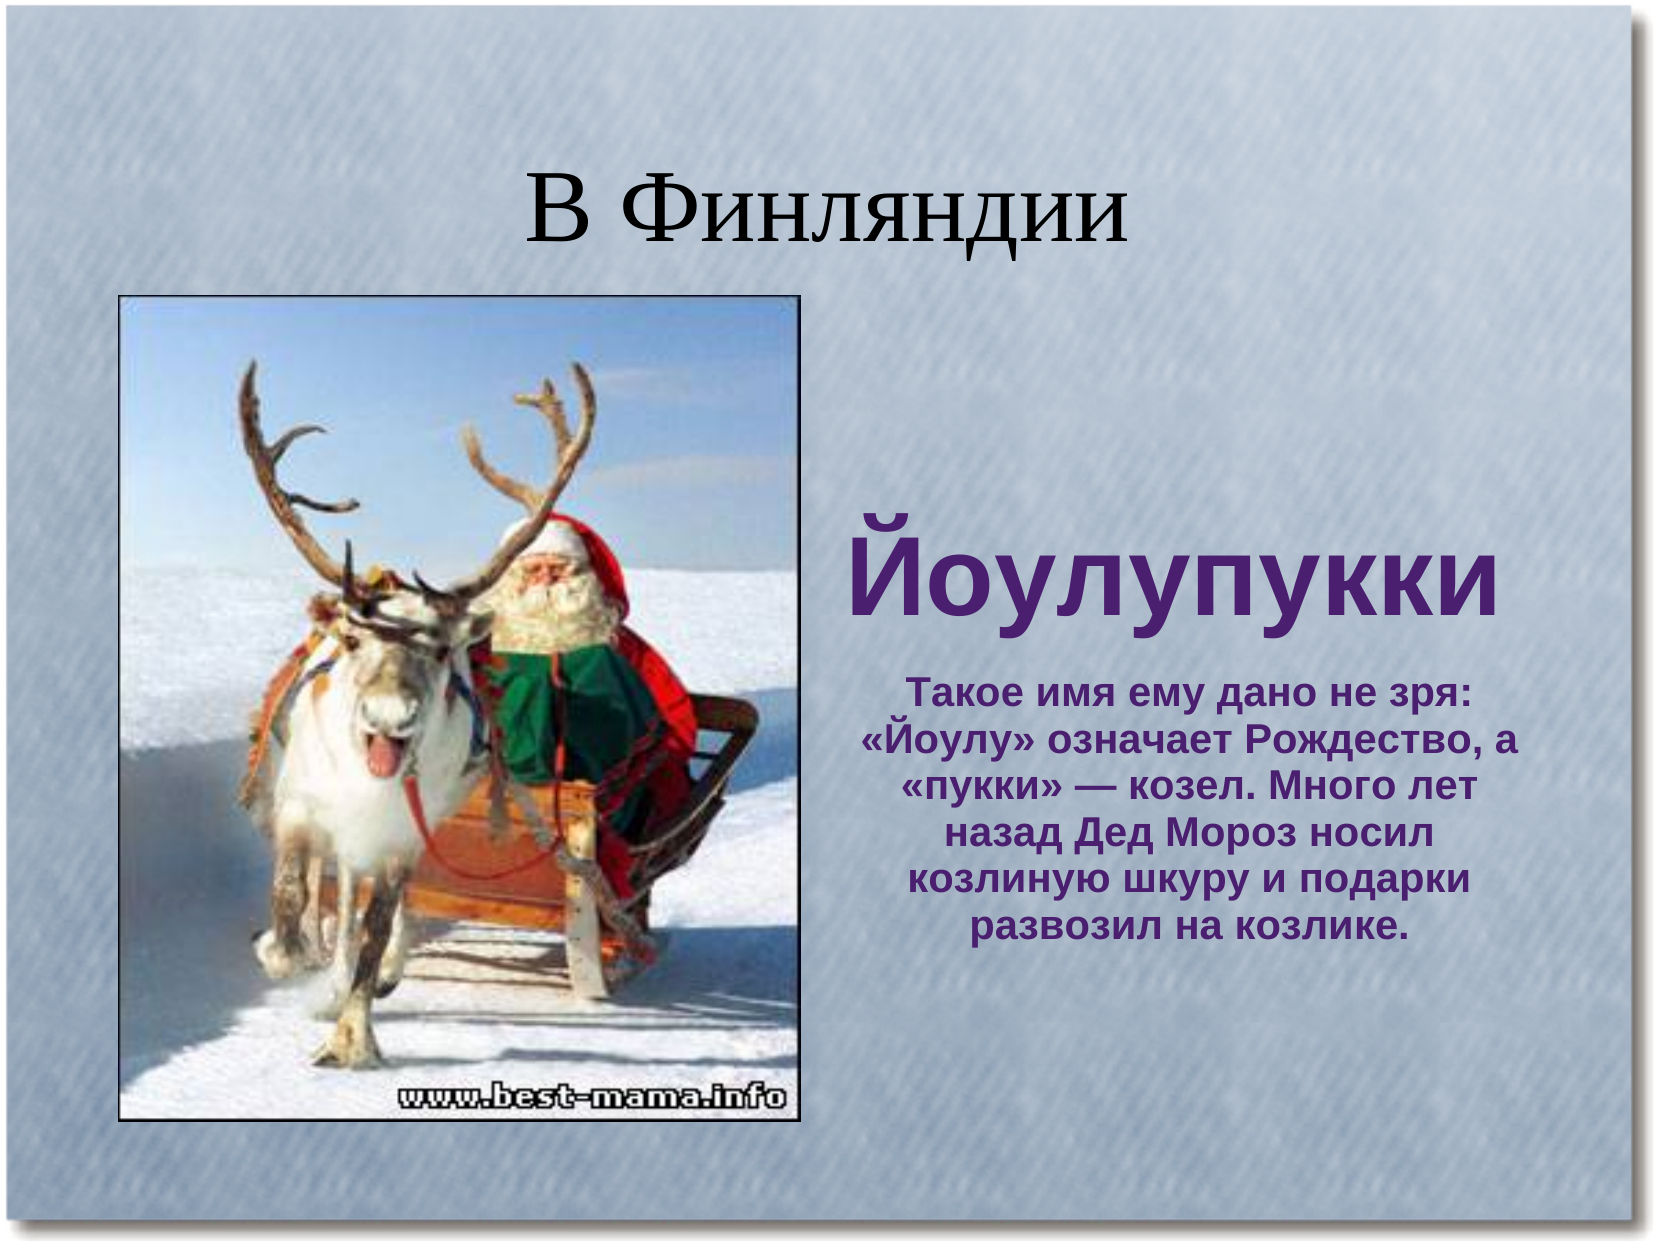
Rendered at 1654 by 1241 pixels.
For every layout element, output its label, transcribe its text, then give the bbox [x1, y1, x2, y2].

picture [0, 0, 1654, 1241]
title В Финляндии [121, 102, 1534, 310]
list Йоулупукки Такое имя ему дано не зря: «Йоулу» означает Рождество, а «пукки» — козел. Много лет назад Дед Мороз носил козлиную шкуру и подарки развозил на козлике. [845, 344, 1535, 1127]
